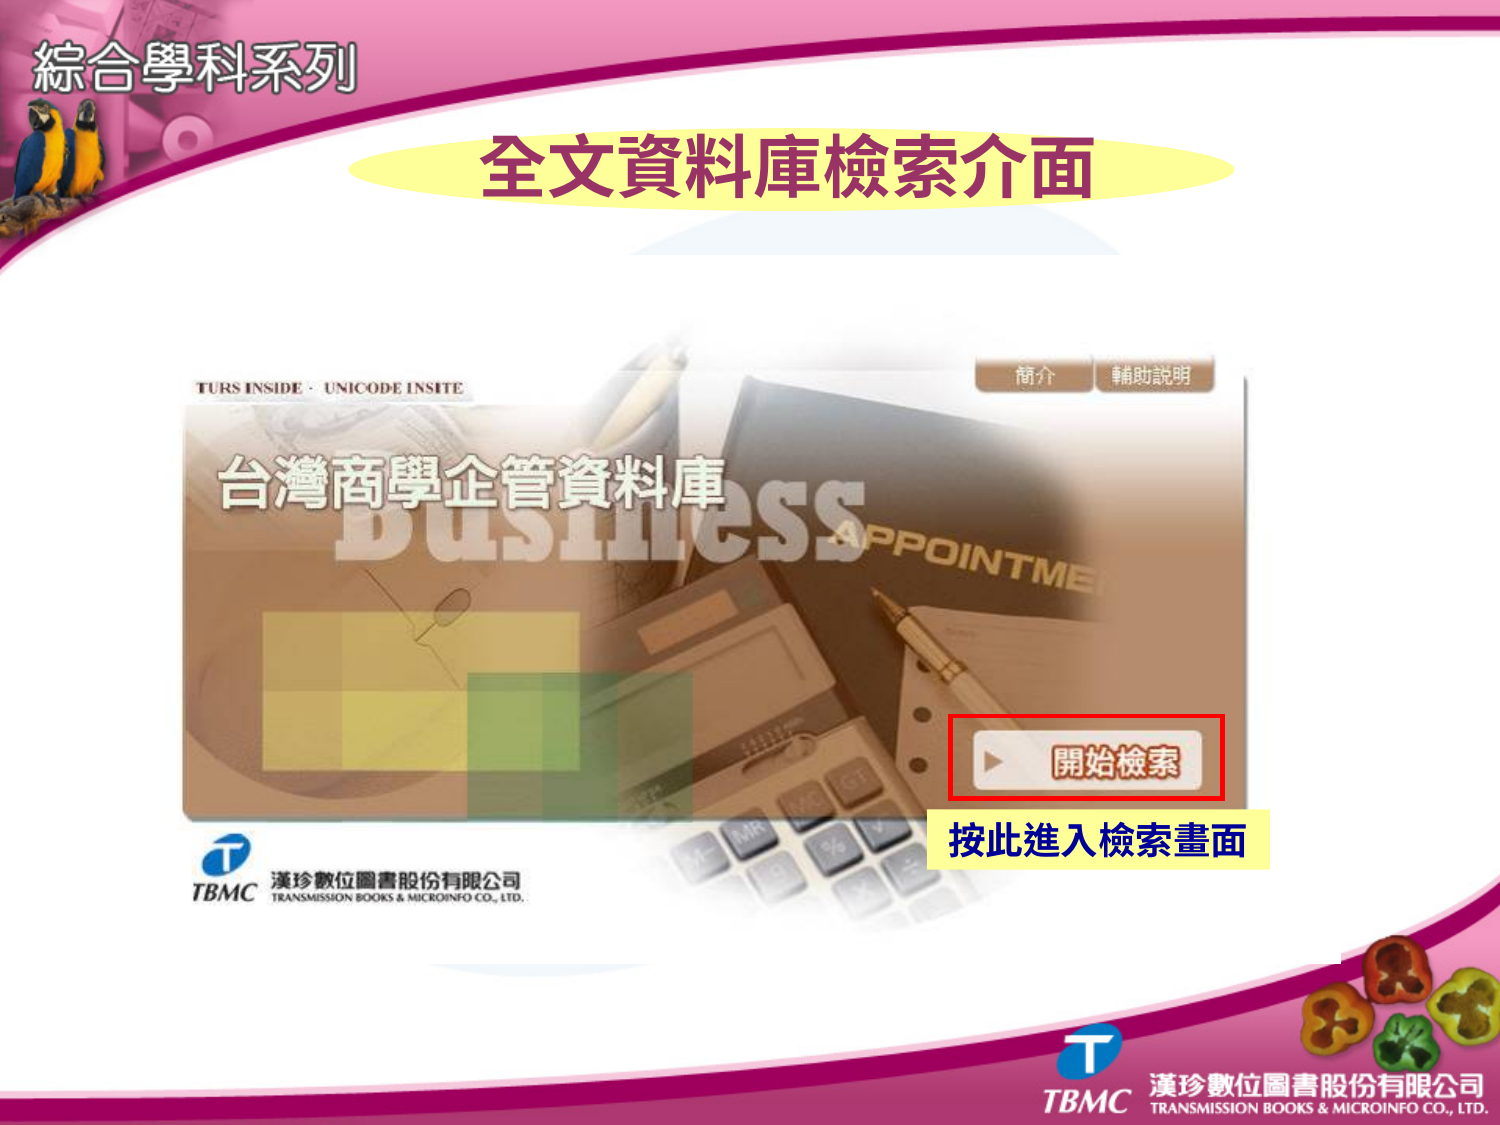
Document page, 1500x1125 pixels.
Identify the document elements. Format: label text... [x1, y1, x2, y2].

title 全文資料庫檢索介面 [206, 86, 1370, 244]
text_box 按此進入檢索畫面 [927, 809, 1270, 870]
picture [92, 255, 1341, 964]
